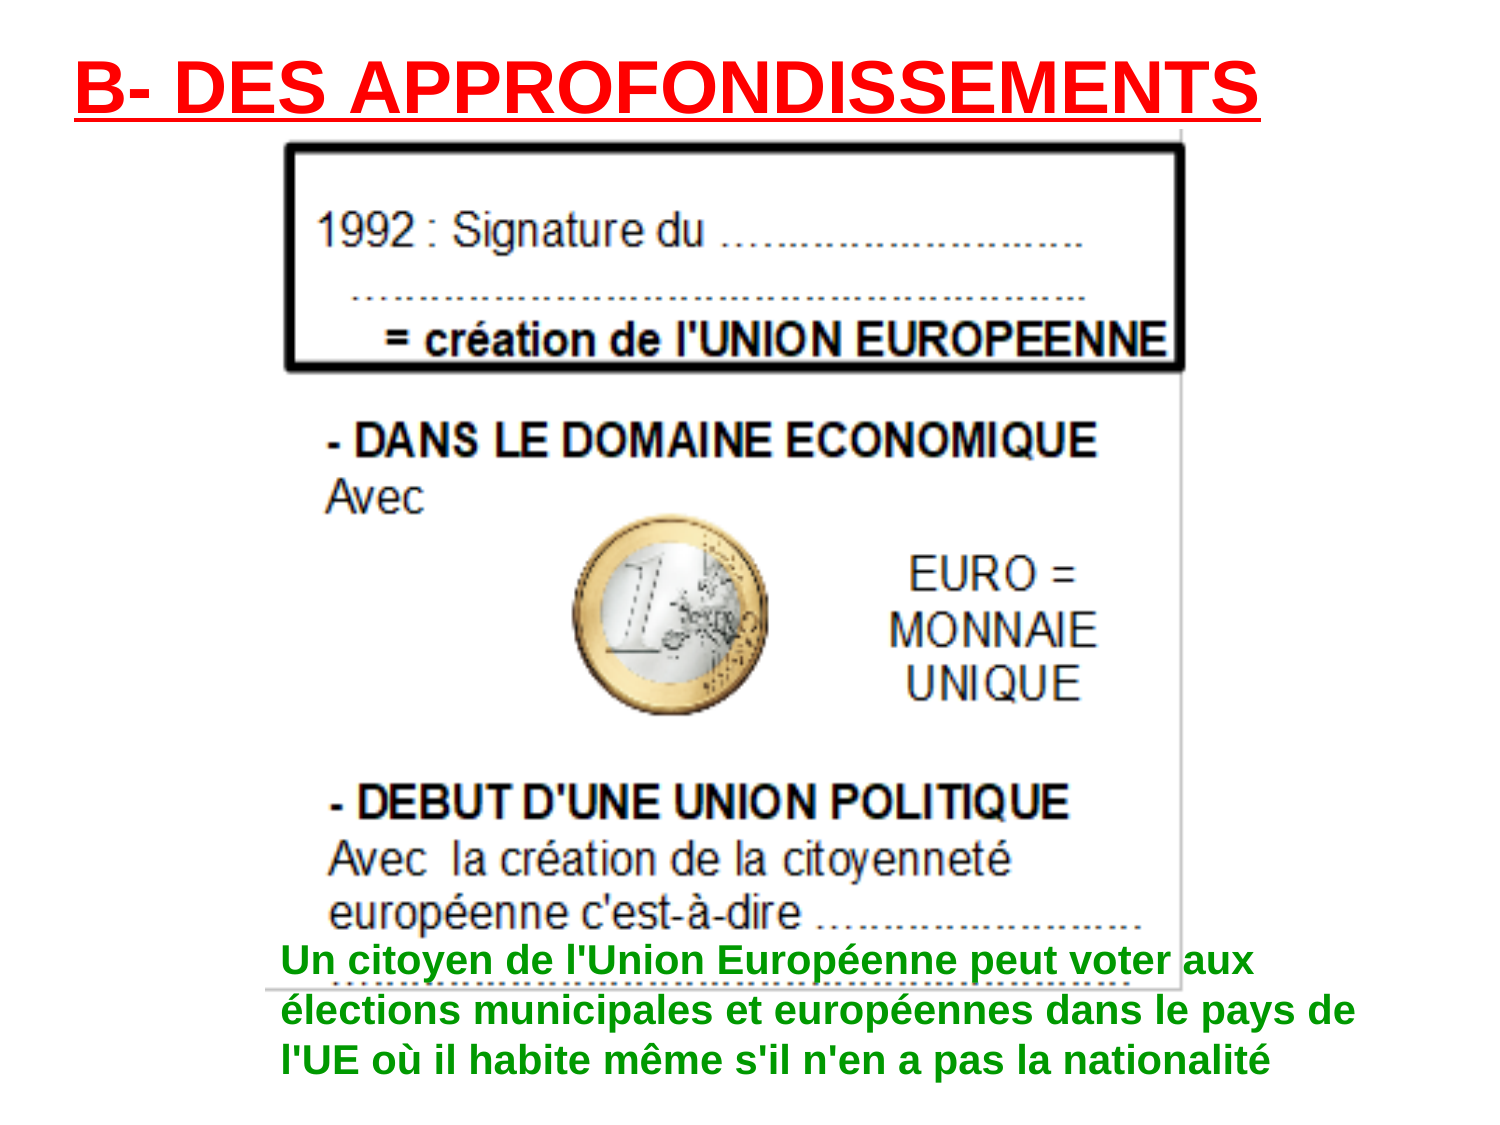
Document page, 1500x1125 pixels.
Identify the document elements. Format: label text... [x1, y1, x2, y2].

title B- DES APPROFONDISSEMENTS [59, 27, 1409, 148]
text_box Un citoyen de l'Union Européenne peut voter aux élections municipales et européennes dans le pays de l'UE où il habite même s'il n'en a pas la nationalité [265, 925, 1388, 1125]
picture [265, 129, 1203, 925]
